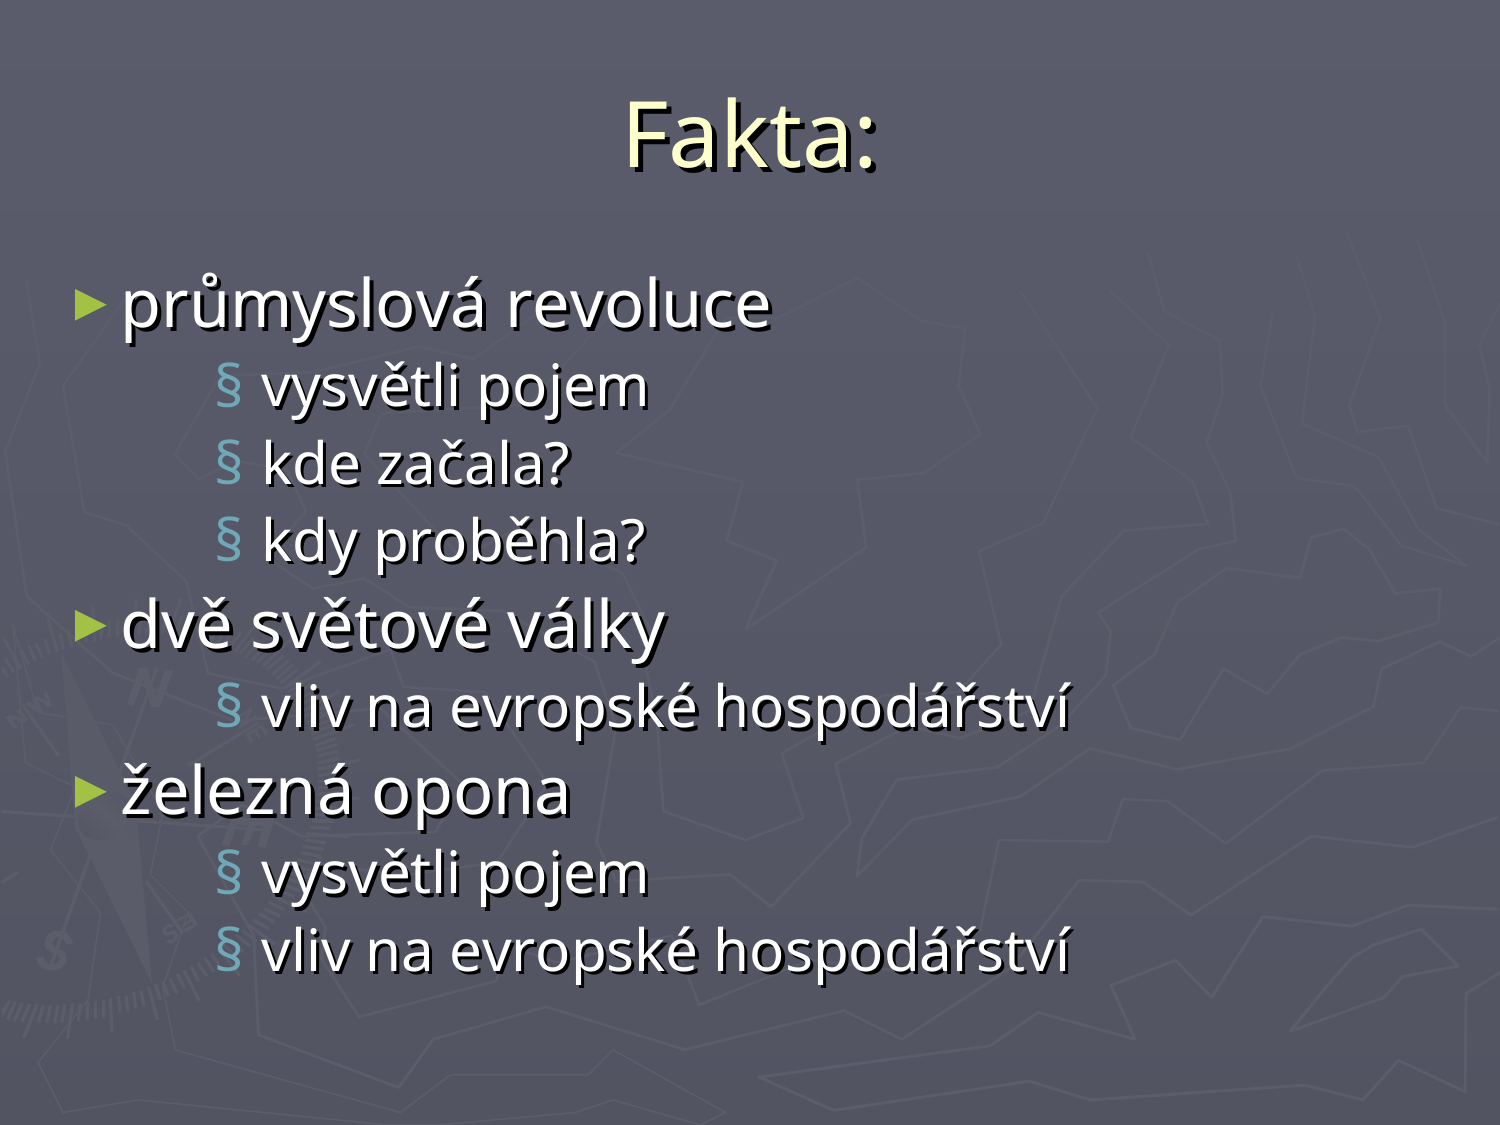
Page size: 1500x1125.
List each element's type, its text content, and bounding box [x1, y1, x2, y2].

list průmyslová revoluce vysvětli pojem kde začala? kdy proběhla? dvě světové války vliv na evropské hospodářství železná opona vysvětli pojem vliv na evropské hospodářství [49, 262, 1451, 1001]
title Fakta: [49, 37, 1451, 225]
